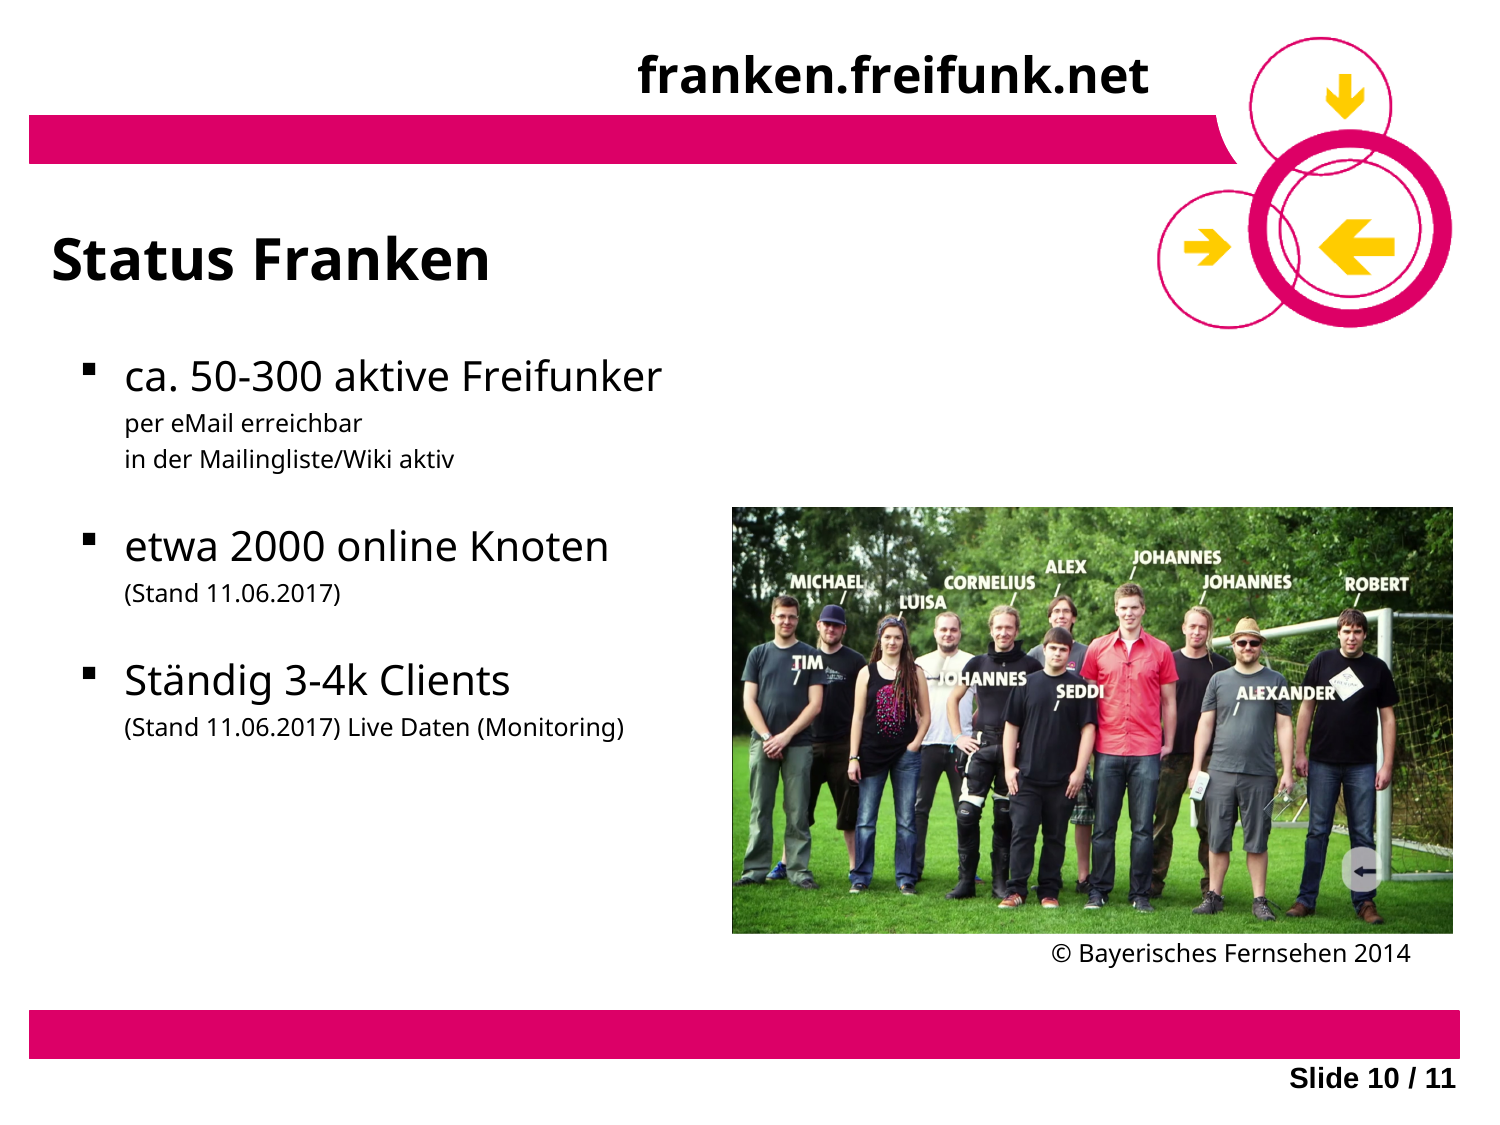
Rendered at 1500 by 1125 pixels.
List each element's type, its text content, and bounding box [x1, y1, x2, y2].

text_box © Bayerisches Fernsehen 2014 [1051, 933, 1477, 972]
text_box ca. 50-300 aktive Freifunker per eMail erreichbar in der Mailingliste/Wiki aktiv etwa 2000 online Knoten (Stand 11.06.2017) Ständig 3-4k Clients (Stand 11.06.2017) Live Daten (Monitoring) [50, 342, 1418, 1029]
picture [1150, 32, 1461, 332]
text_box Status Franken [51, 212, 1123, 292]
picture [732, 507, 1453, 934]
